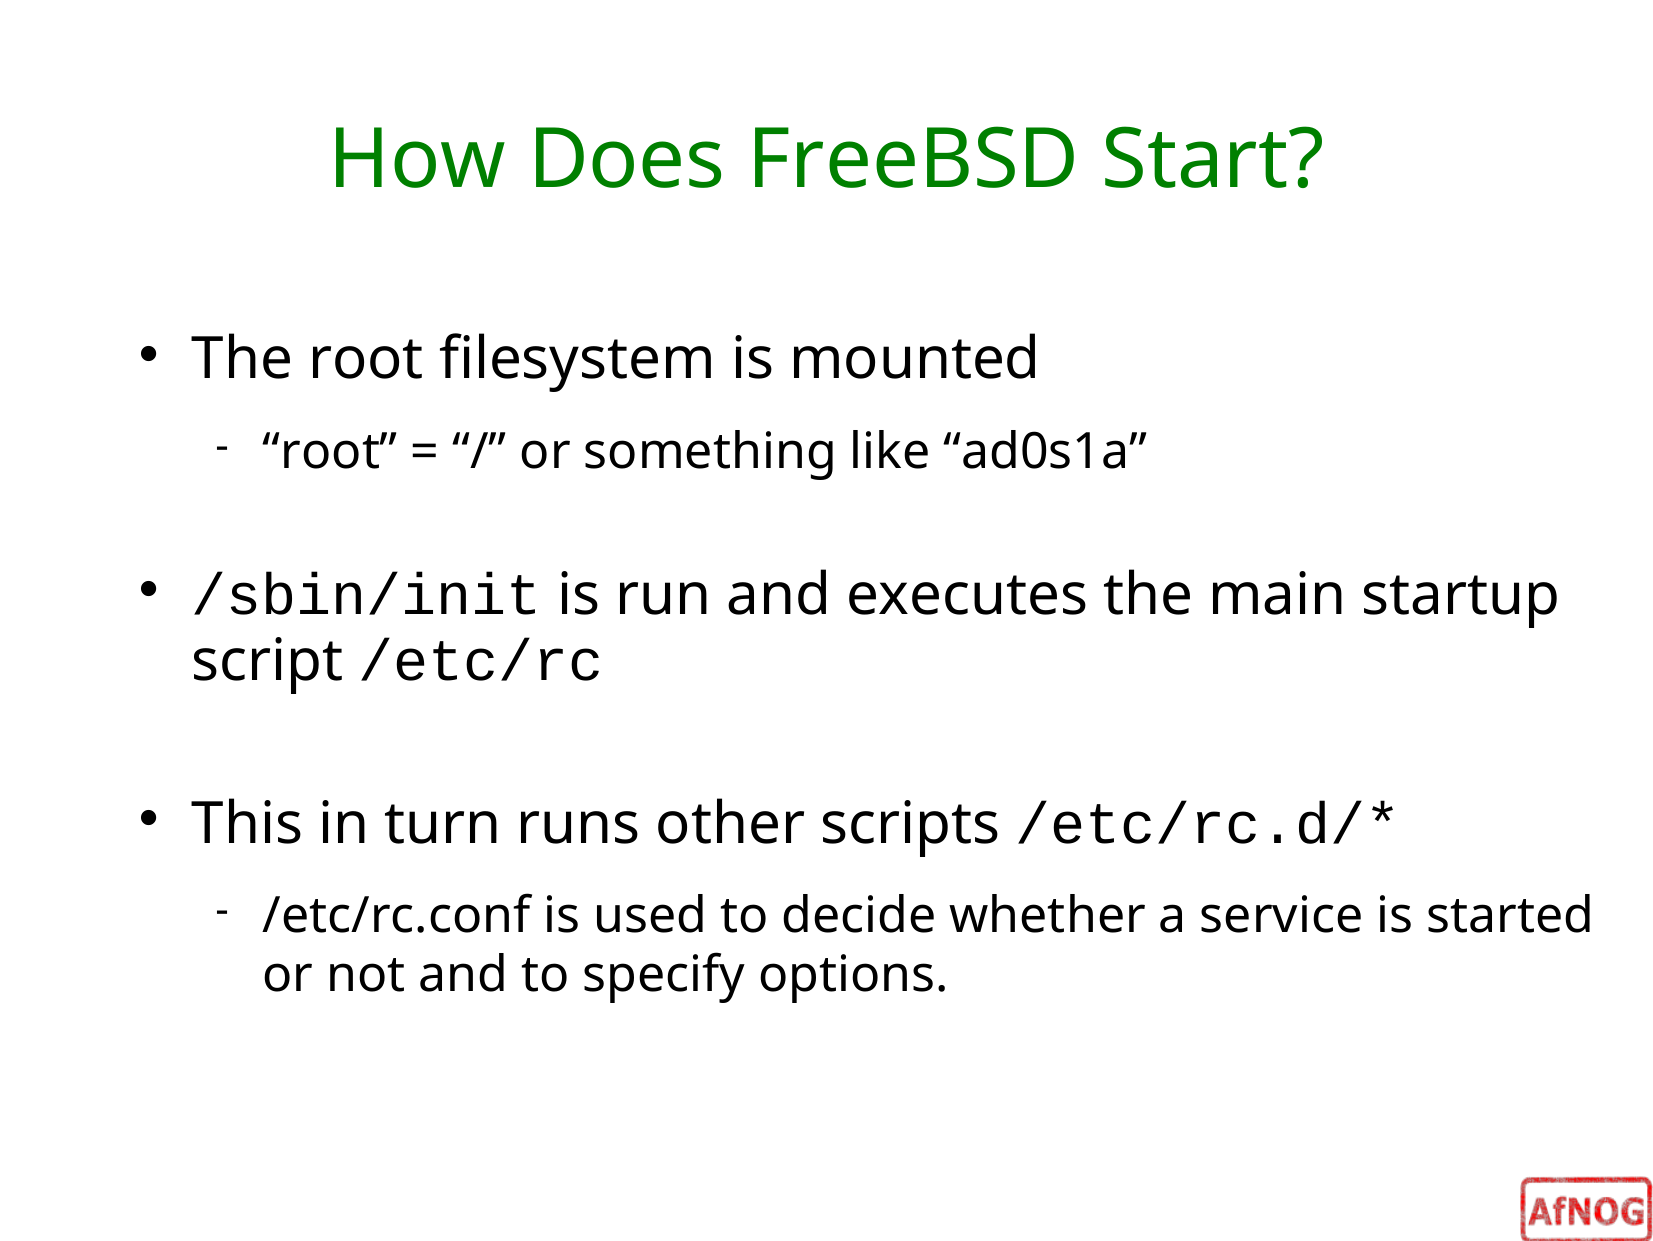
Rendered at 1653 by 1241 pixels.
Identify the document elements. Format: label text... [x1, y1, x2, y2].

picture [1519, 1175, 1653, 1241]
text_box How Does FreeBSD Start? [121, 73, 1533, 241]
text_box The root filesystem is mounted “root” = “/” or something like “ad0s1a” /sbin/init is run and executes the main startup script /etc/rc This in turn runs other scripts /etc/rc.d/* /etc/rc.conf is used to decide whether a service is started or not and to specify options. [121, 322, 1613, 1133]
